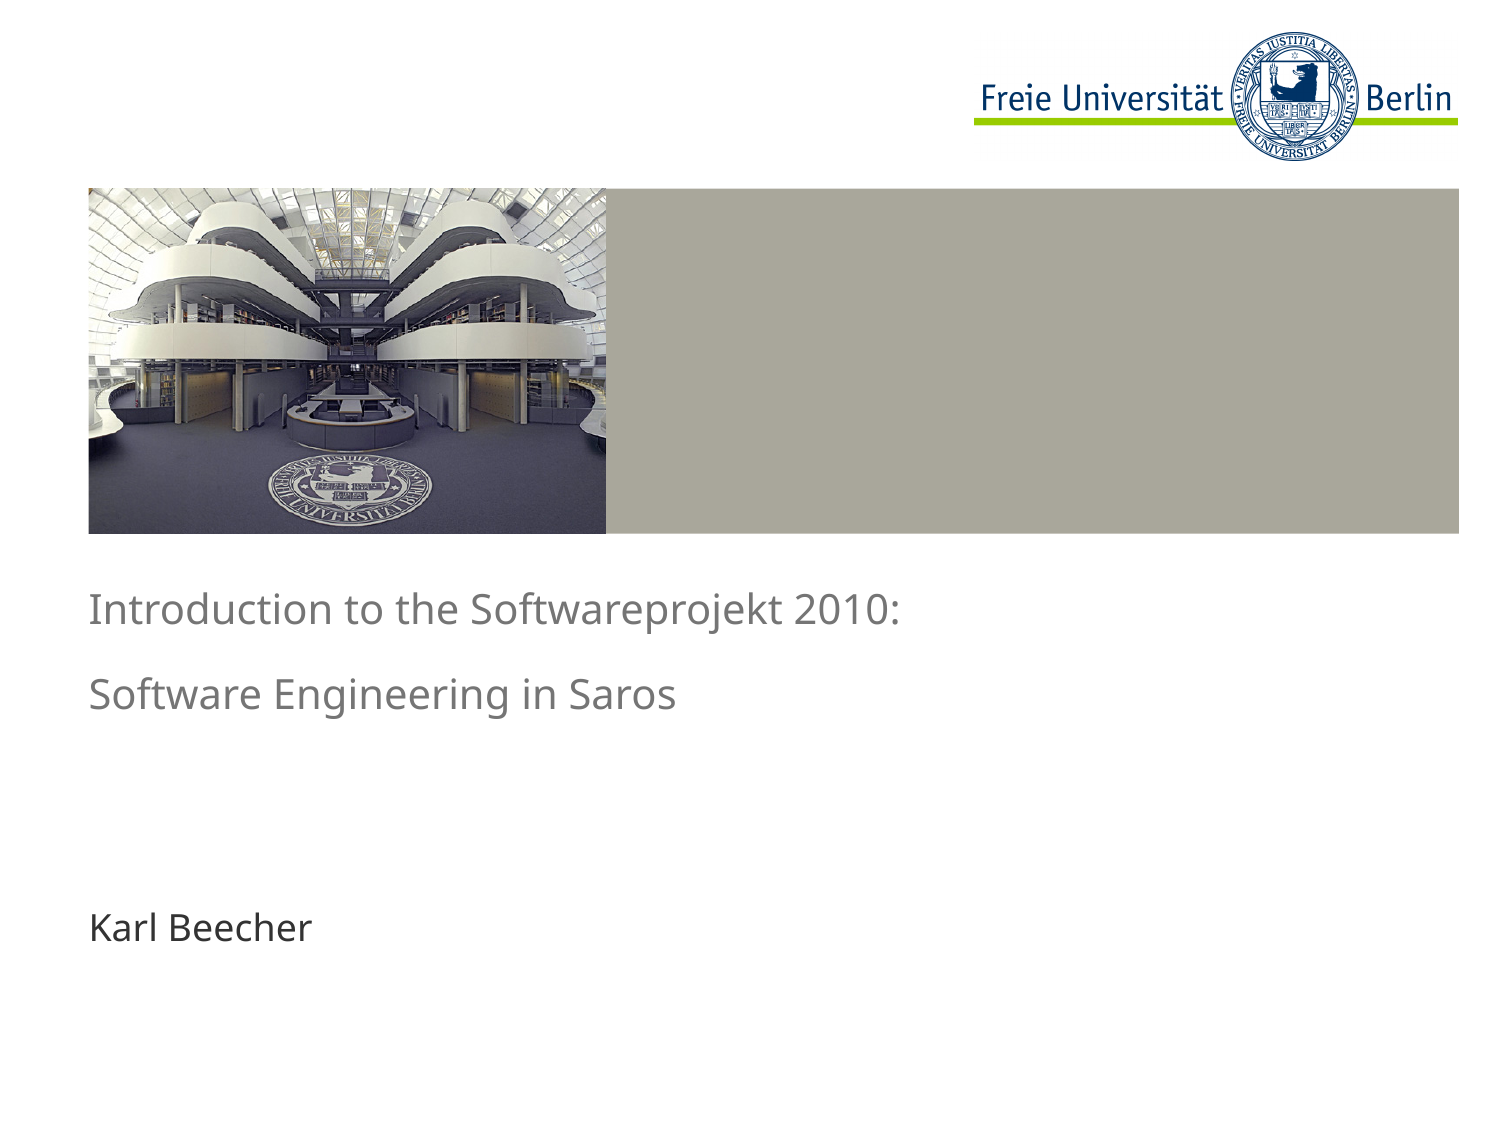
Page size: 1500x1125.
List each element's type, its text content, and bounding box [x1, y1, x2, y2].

subtitle Karl Beecher [88, 804, 1459, 1044]
picture [88, 188, 606, 534]
title Introduction to the Softwareprojekt 2010: Software Engineering in Saros [88, 590, 1459, 751]
picture [974, 32, 1458, 161]
